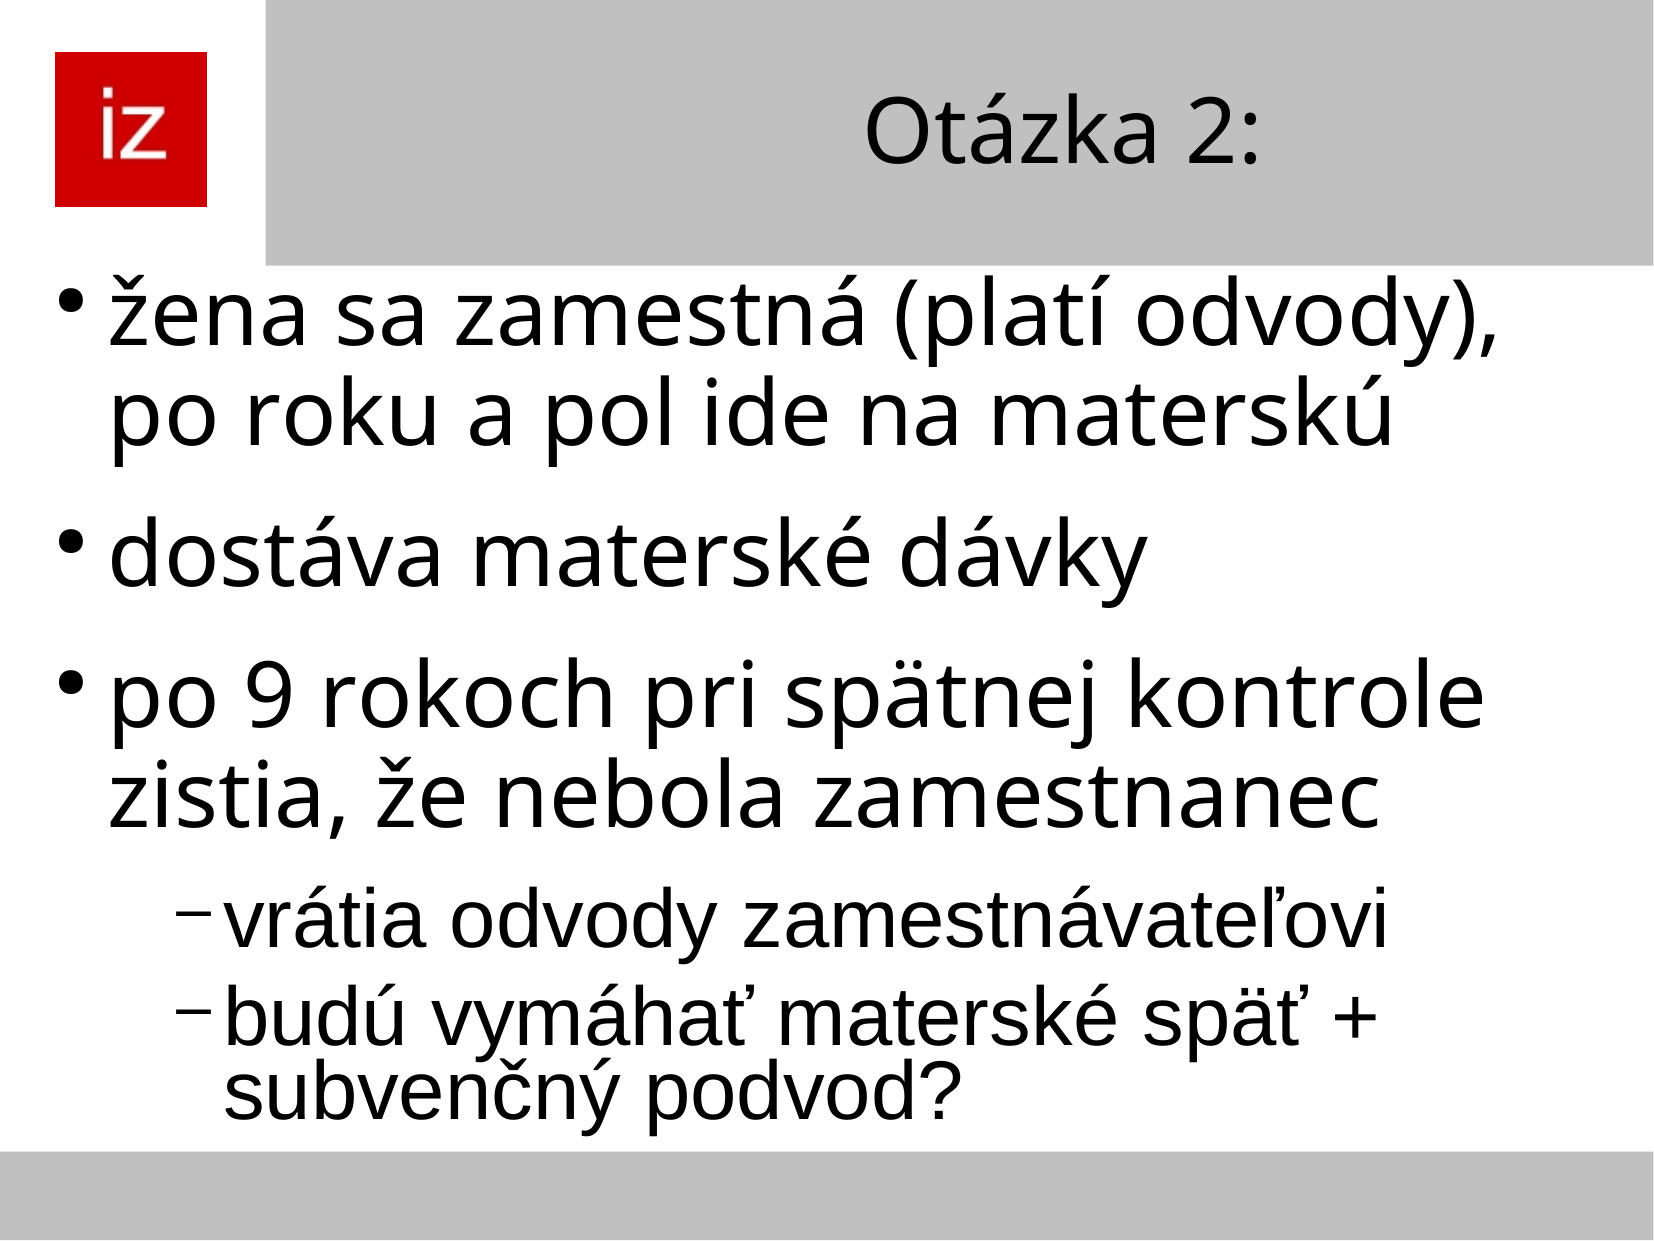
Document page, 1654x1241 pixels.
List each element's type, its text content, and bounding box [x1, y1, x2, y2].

picture [55, 52, 207, 207]
list žena sa zamestná (platí odvody), po roku a pol ide na materskú dostáva materské dávky po 9 rokoch pri spätnej kontrole zistia, že nebola zamestnanec vrátia odvody zamestnávateľovi budú vymáhať materské späť + subvenčný podvod? [0, 265, 1625, 1241]
title Otázka 2: [561, 29, 1565, 237]
